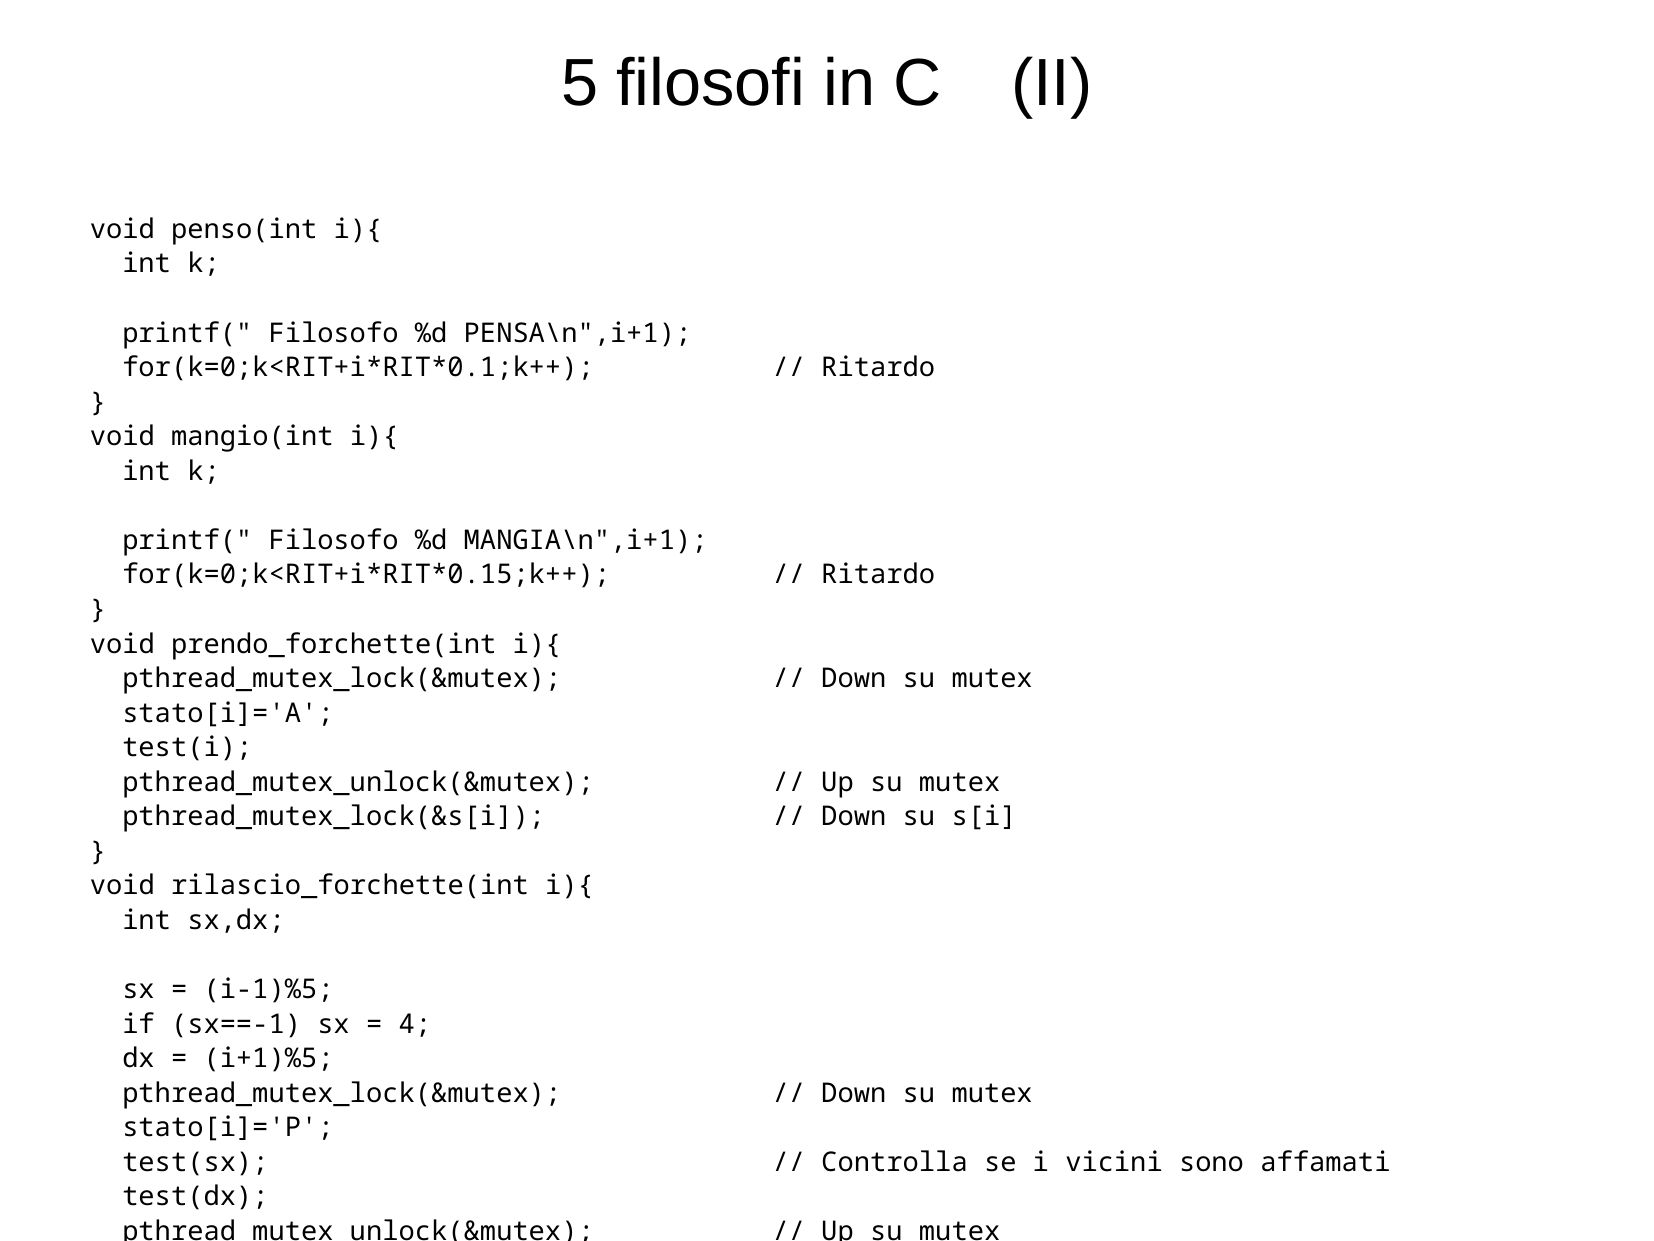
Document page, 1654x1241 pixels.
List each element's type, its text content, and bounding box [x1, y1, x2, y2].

text_box void penso(int i){ int k; printf(" Filosofo %d PENSA\n",i+1); for(k=0;k<RIT+i*RIT*0.1;k++); // Ritardo } void mangio(int i){ int k; printf(" Filosofo %d MANGIA\n",i+1); for(k=0;k<RIT+i*RIT*0.15;k++); // Ritardo } void prendo_forchette(int i){ pthread_mutex_lock(&mutex); // Down su mutex stato[i]='A'; test(i); pthread_mutex_unlock(&mutex); // Up su mutex pthread_mutex_lock(&s[i]); // Down su s[i] } void rilascio_forchette(int i){ int sx,dx; sx = (i-1)%5; if (sx==-1) sx = 4; dx = (i+1)%5; pthread_mutex_lock(&mutex); // Down su mutex stato[i]='P'; test(sx); // Controlla se i vicini sono affamati test(dx); pthread_mutex_unlock(&mutex); // Up su mutex } [75, 207, 1426, 1199]
title 5 filosofi in C (II) [82, 0, 1571, 186]
